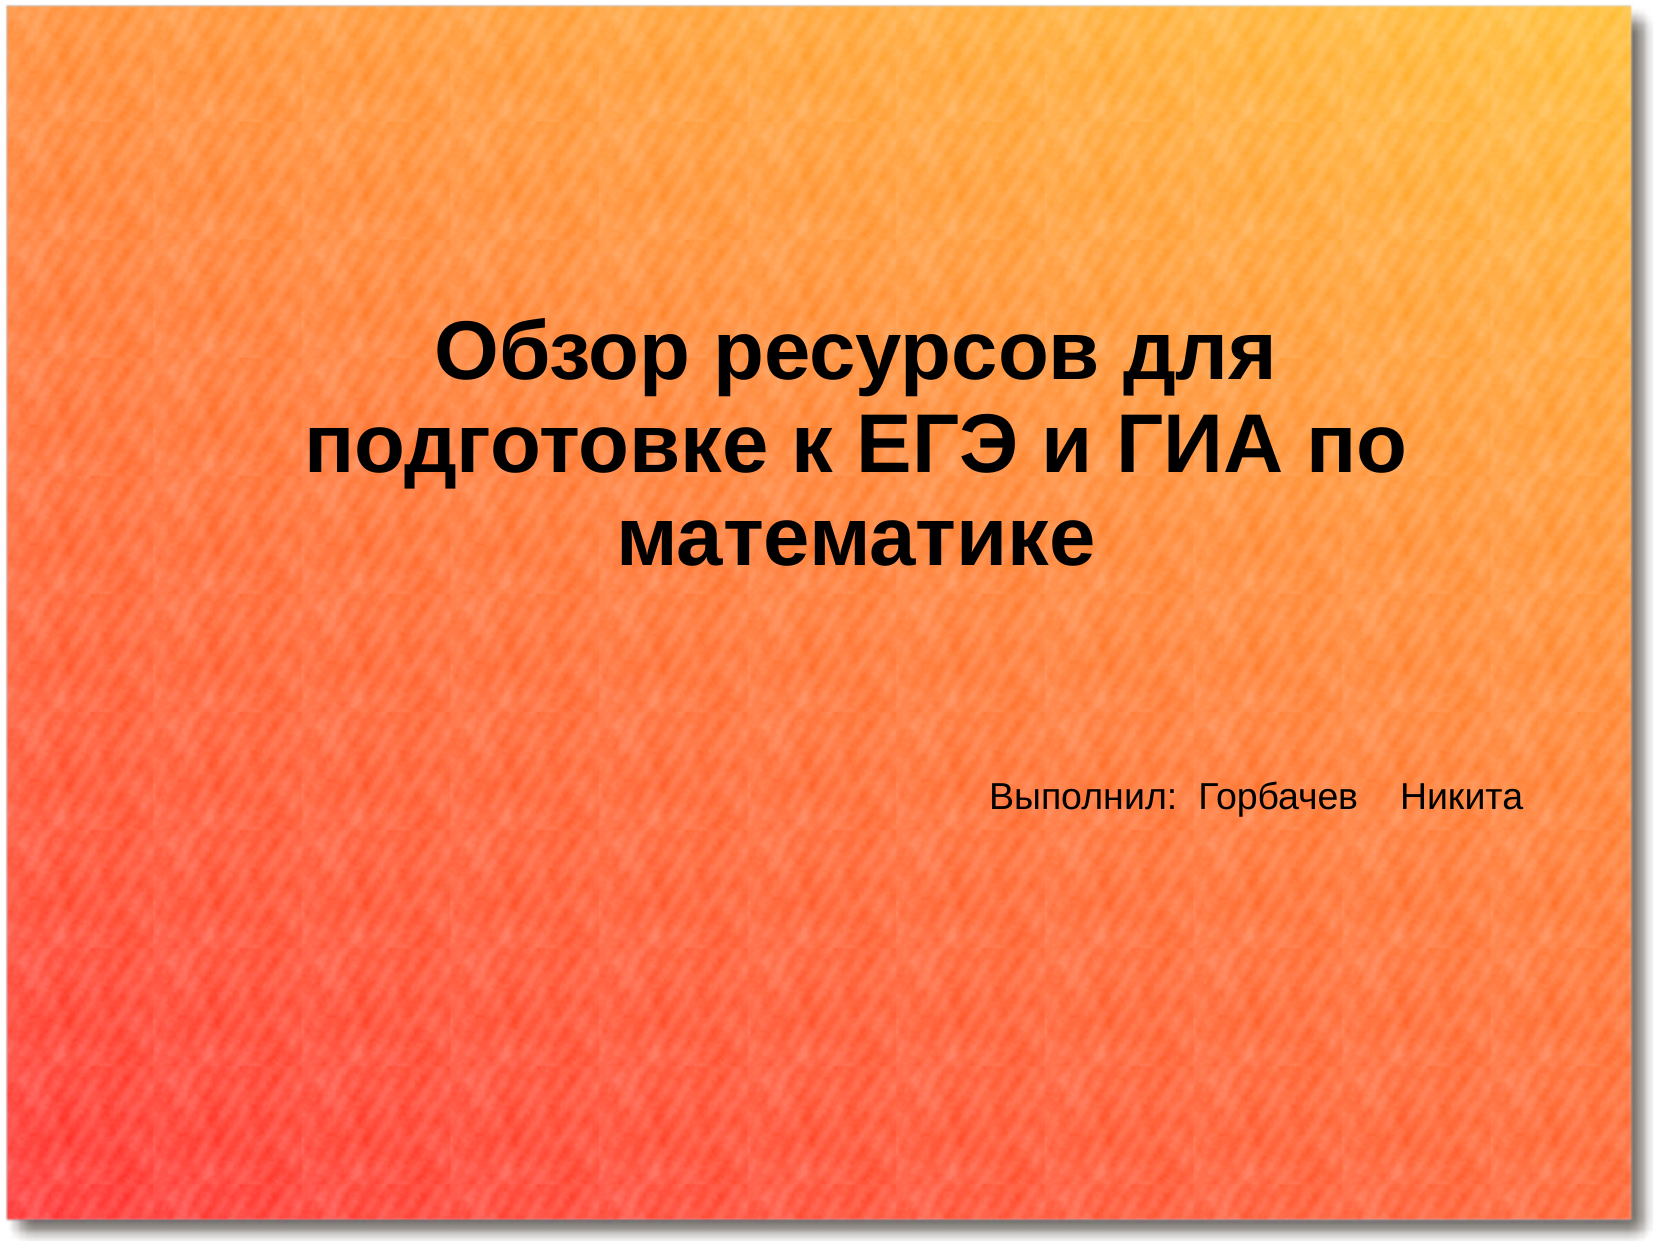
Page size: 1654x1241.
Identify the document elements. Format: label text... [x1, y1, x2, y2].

text_box Обзор ресурсов для подготовке к ЕГЭ и ГИА по математике [236, 296, 1477, 591]
picture [0, 0, 1654, 1241]
text_box Выполнил: Горбачев Никита [974, 767, 1595, 825]
